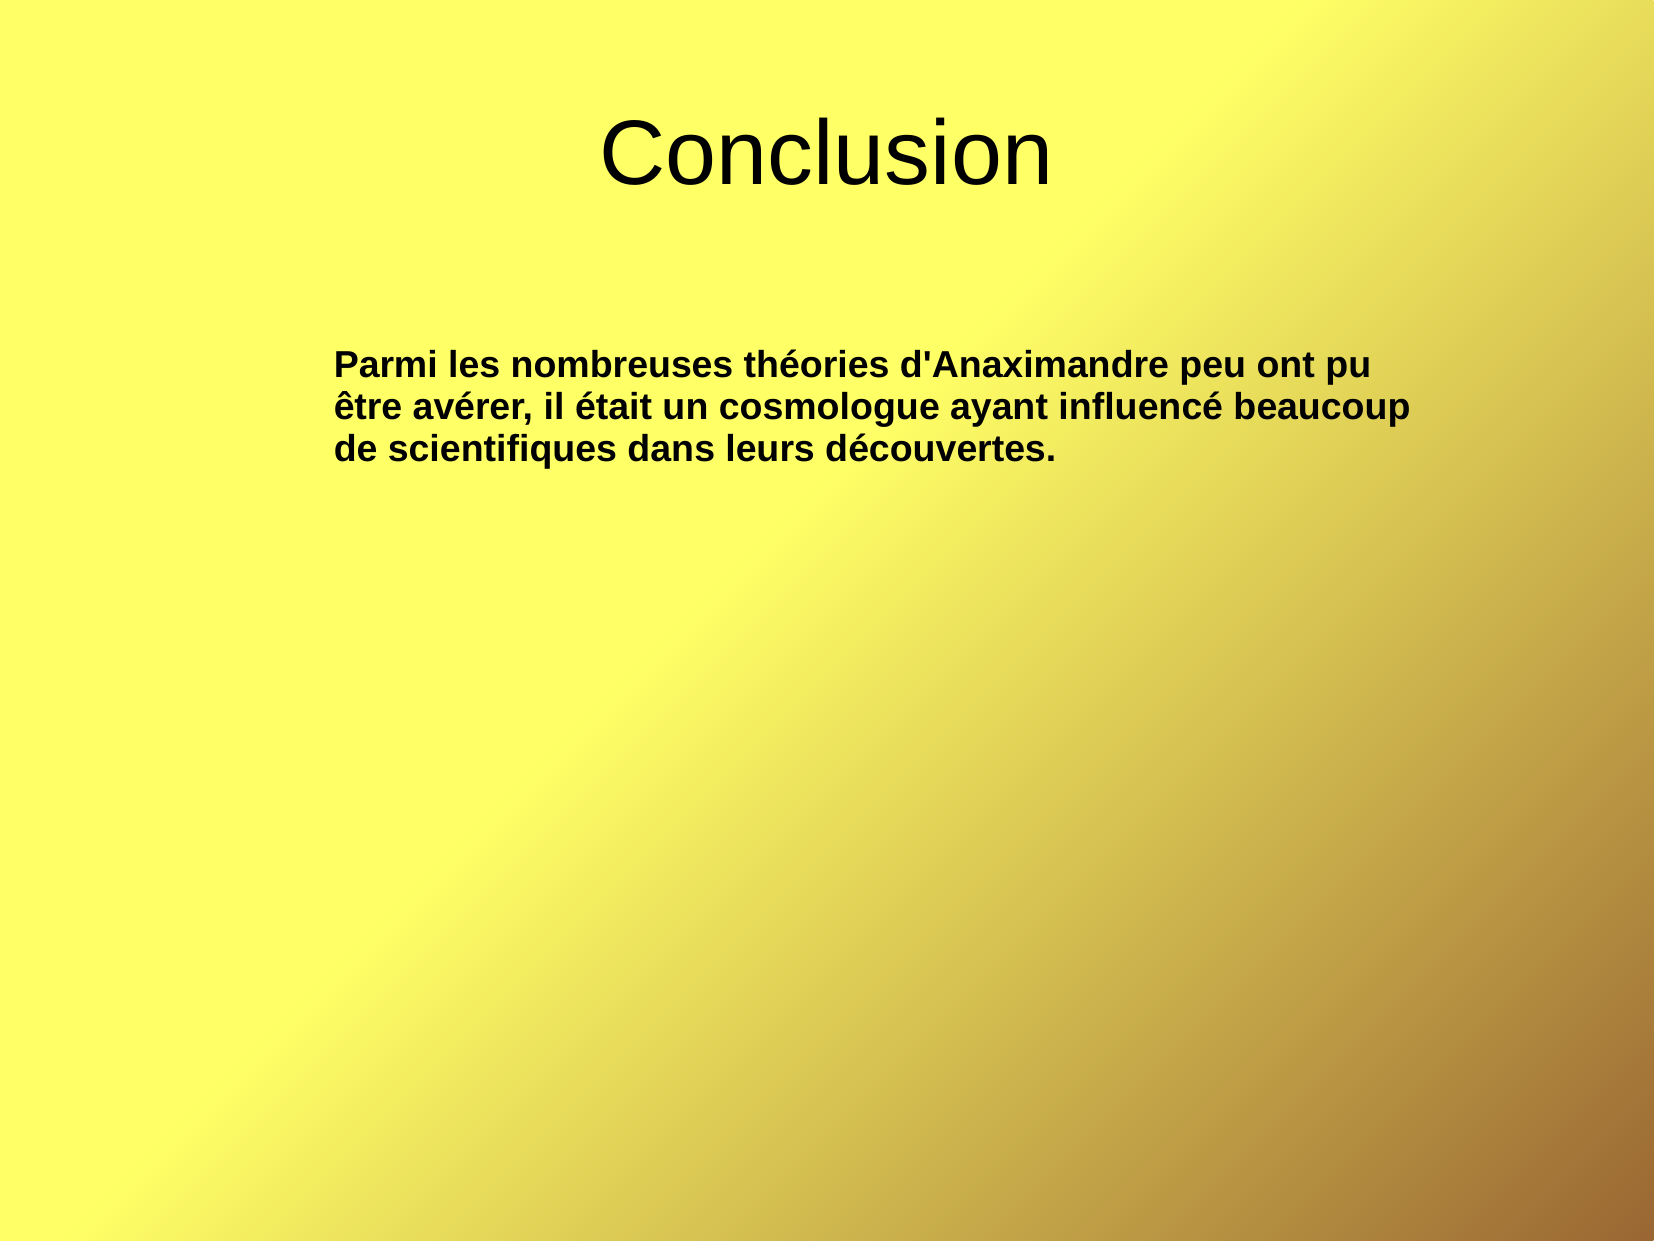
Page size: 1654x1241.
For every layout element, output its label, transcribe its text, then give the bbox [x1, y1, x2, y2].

text_box Parmi les nombreuses théories d'Anaximandre peu ont pu être avérer, il était un cosmologue ayant influencé beaucoup de scientifiques dans leurs découvertes. [318, 335, 1441, 481]
title Conclusion [82, 49, 1571, 257]
